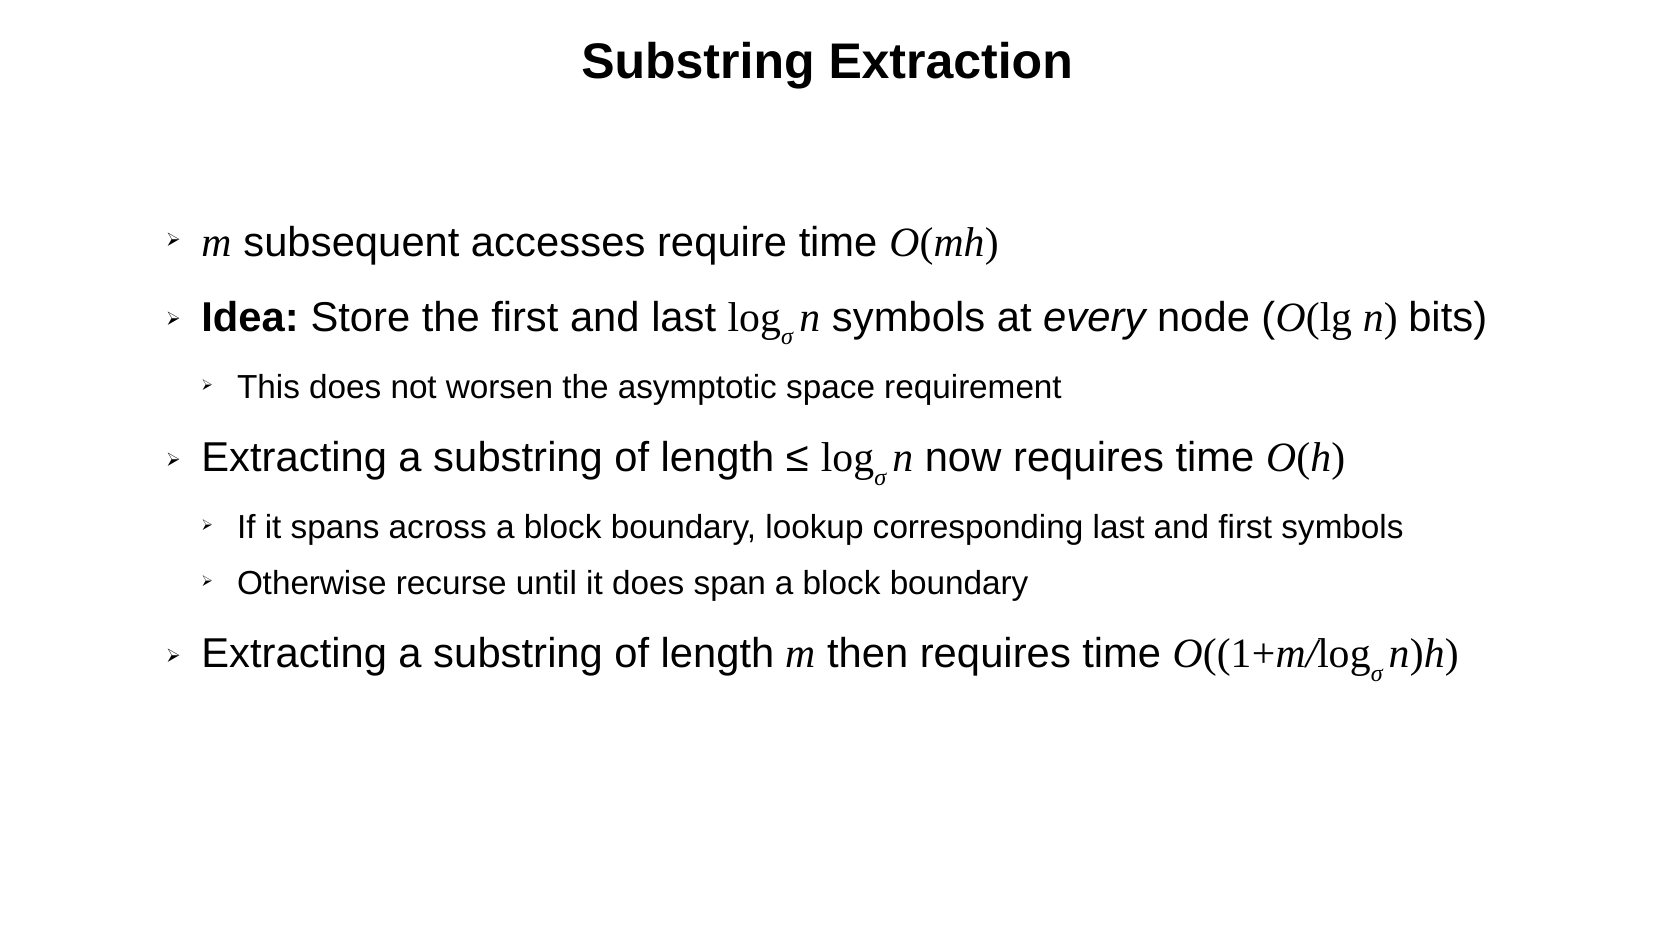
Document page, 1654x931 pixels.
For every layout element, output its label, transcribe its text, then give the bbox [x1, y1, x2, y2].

text_box m subsequent accesses require time O(mh) Idea: Store the first and last logσ n symbols at every node (O(lg n) bits) This does not worsen the asymptotic space requirement Extracting a substring of length ≤ logσ n now requires time O(h) If it spans across a block boundary, lookup corresponding last and first symbols Otherwise recurse until it does span a block boundary Extracting a substring of length m then requires time O((1+m/logσ n)h) [151, 187, 1503, 694]
text_box Substring Extraction [566, 0, 1089, 125]
